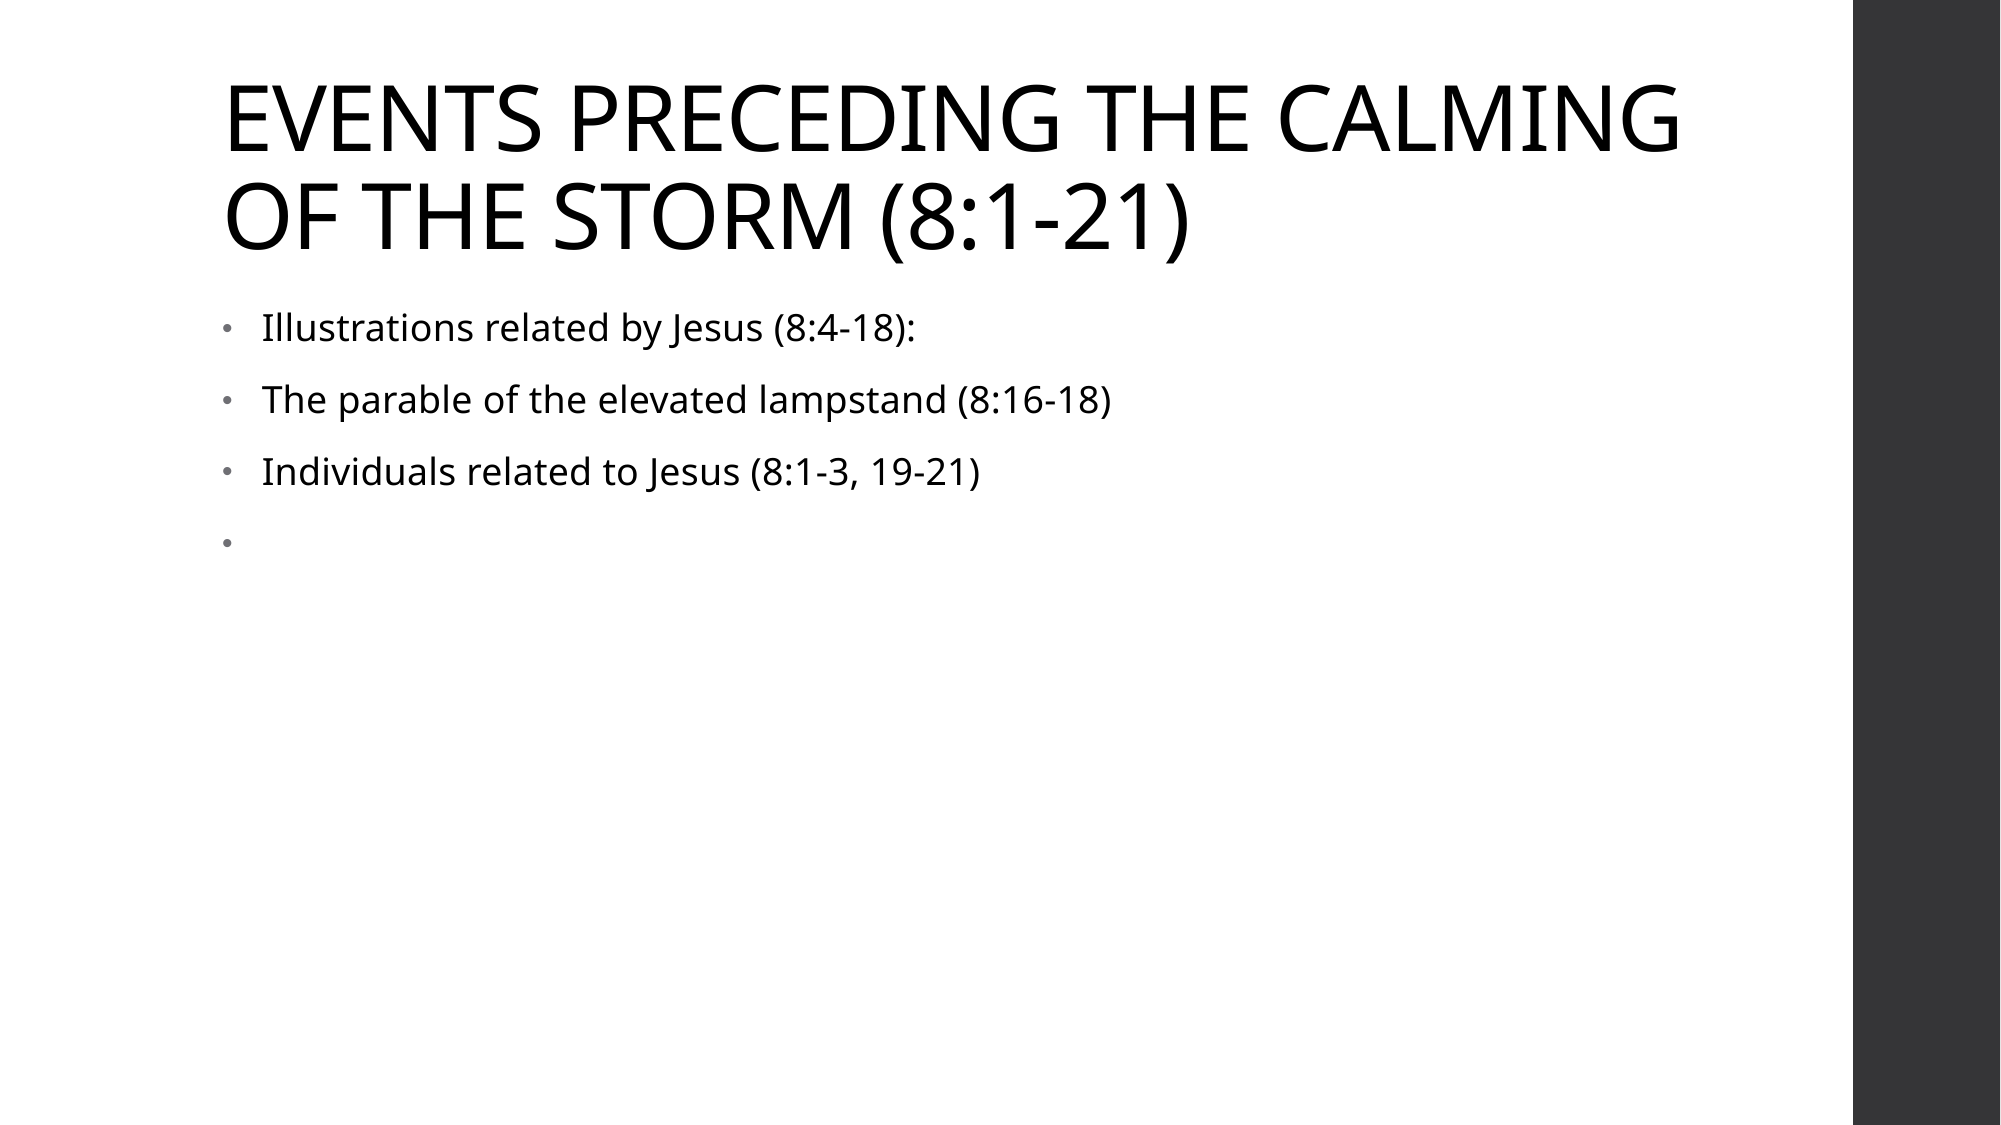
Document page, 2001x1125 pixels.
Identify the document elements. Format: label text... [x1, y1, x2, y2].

list Illustrations related by Jesus (8:4-18): The parable of the elevated lampstand (8:16-18) Individuals related to Jesus (8:1-3, 19-21) [206, 299, 1617, 1014]
title EVENTS PRECEDING THE CALMING OF THE STORM (8:1-21) [206, 60, 1797, 278]
